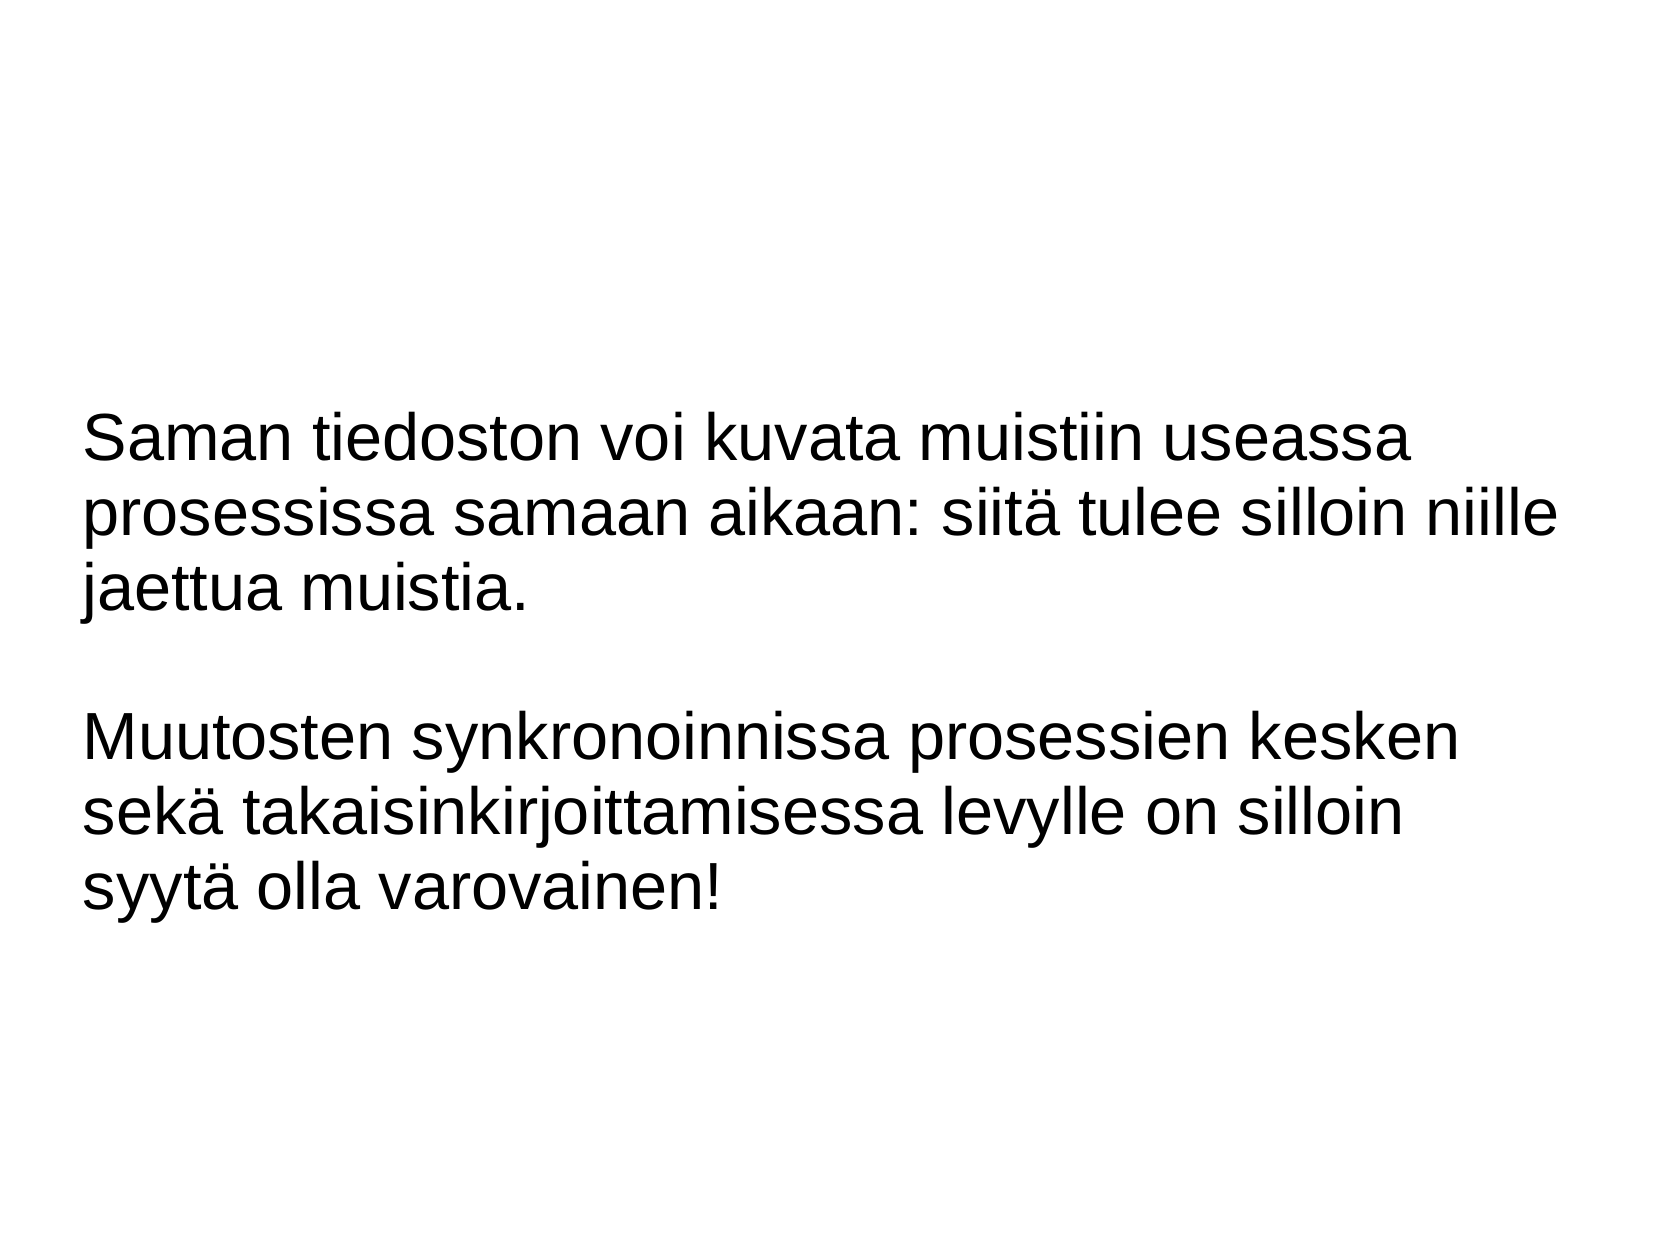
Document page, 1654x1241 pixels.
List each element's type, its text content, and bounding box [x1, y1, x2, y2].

text_box Saman tiedoston voi kuvata muistiin useassa prosessissa samaan aikaan: siitä tulee silloin niille jaettua muistia. Muutosten synkronoinnissa prosessien kesken sekä takaisinkirjoittamisessa levylle on silloin syytä olla varovainen! [82, 297, 1571, 1102]
